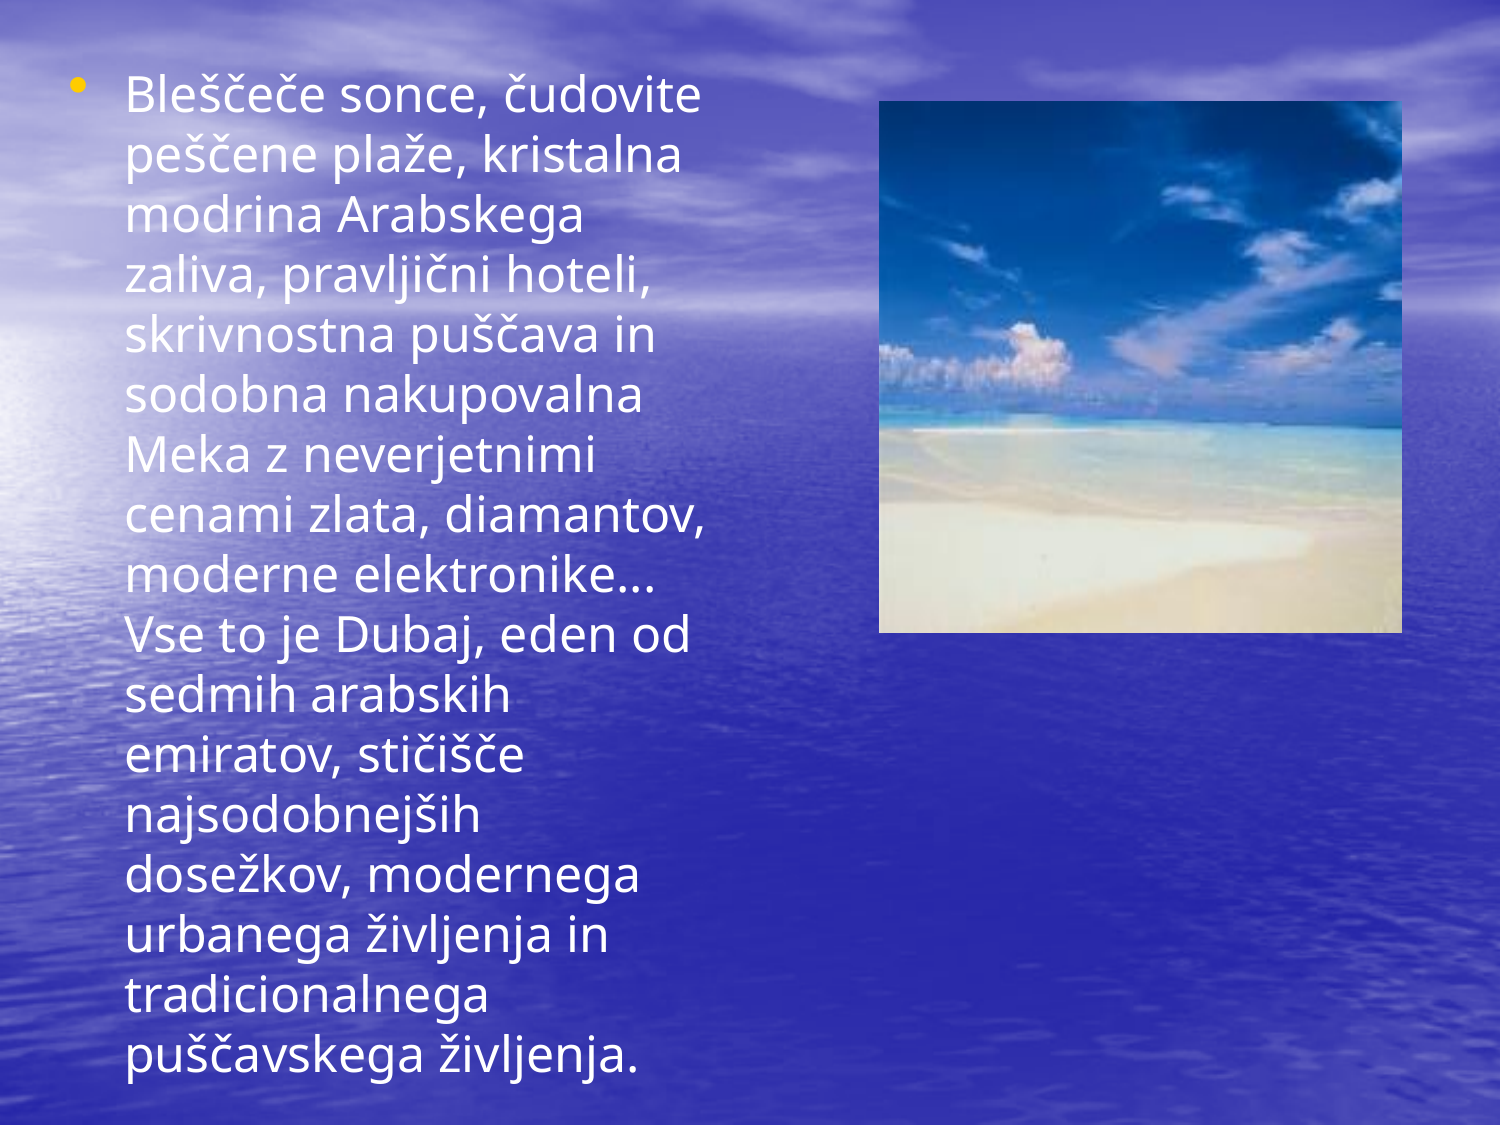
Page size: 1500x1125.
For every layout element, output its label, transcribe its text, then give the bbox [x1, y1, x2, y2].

picture [0, 0, 1500, 1125]
list Bleščeče sonce, čudovite peščene plaže, kristalna modrina Arabskega zaliva, pravljični hoteli, skrivnostna puščava in sodobna nakupovalna Meka z neverjetnimi cenami zlata, diamantov, moderne elektronike... Vse to je Dubaj, eden od sedmih arabskih emiratov, stičišče najsodobnejših dosežkov, modernega urbanega življenja in tradicionalnega puščavskega življenja. [53, 54, 739, 1083]
